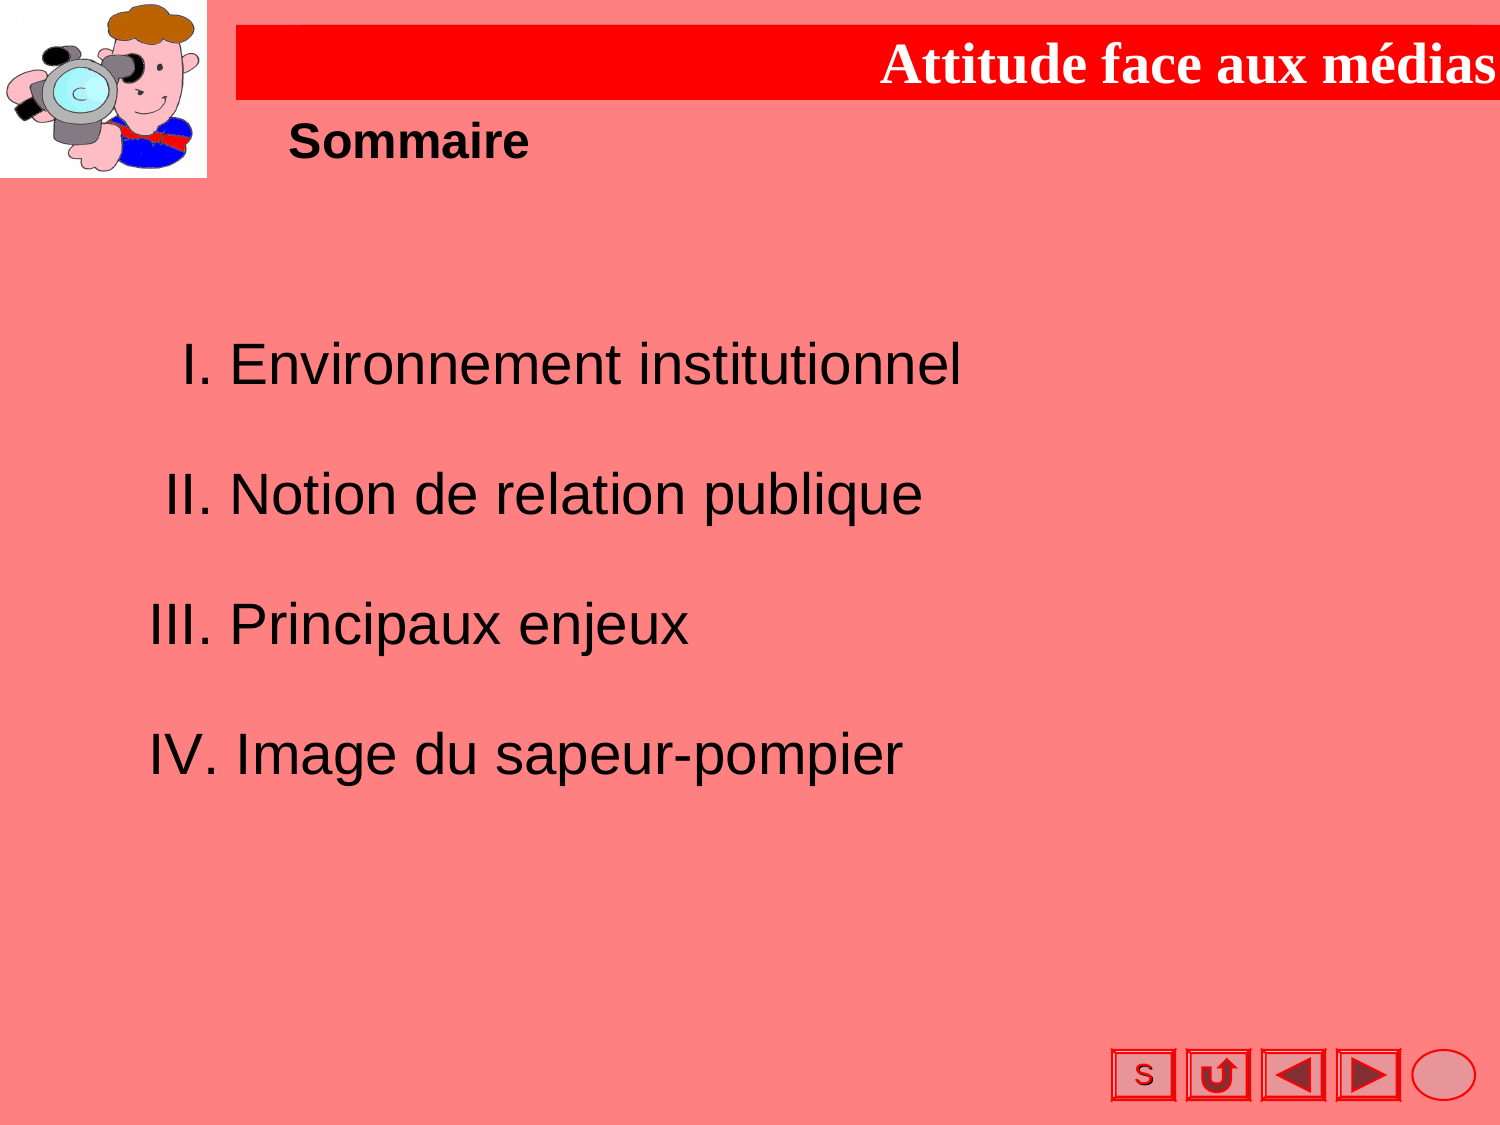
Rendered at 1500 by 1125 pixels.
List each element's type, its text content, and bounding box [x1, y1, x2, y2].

text_box Attitude face aux médias [183, 23, 1500, 105]
picture [1117, 1055, 1170, 1095]
text_box [1412, 1049, 1476, 1101]
picture [1192, 1055, 1245, 1095]
text_box Sommaire [273, 106, 547, 178]
picture [1267, 1055, 1320, 1095]
picture [0, 0, 207, 178]
text_box I. Environnement institutionnel II. Notion de relation publique III. Principaux enjeux IV. Image du sapeur-pompier [133, 324, 1463, 987]
picture [1342, 1055, 1395, 1095]
